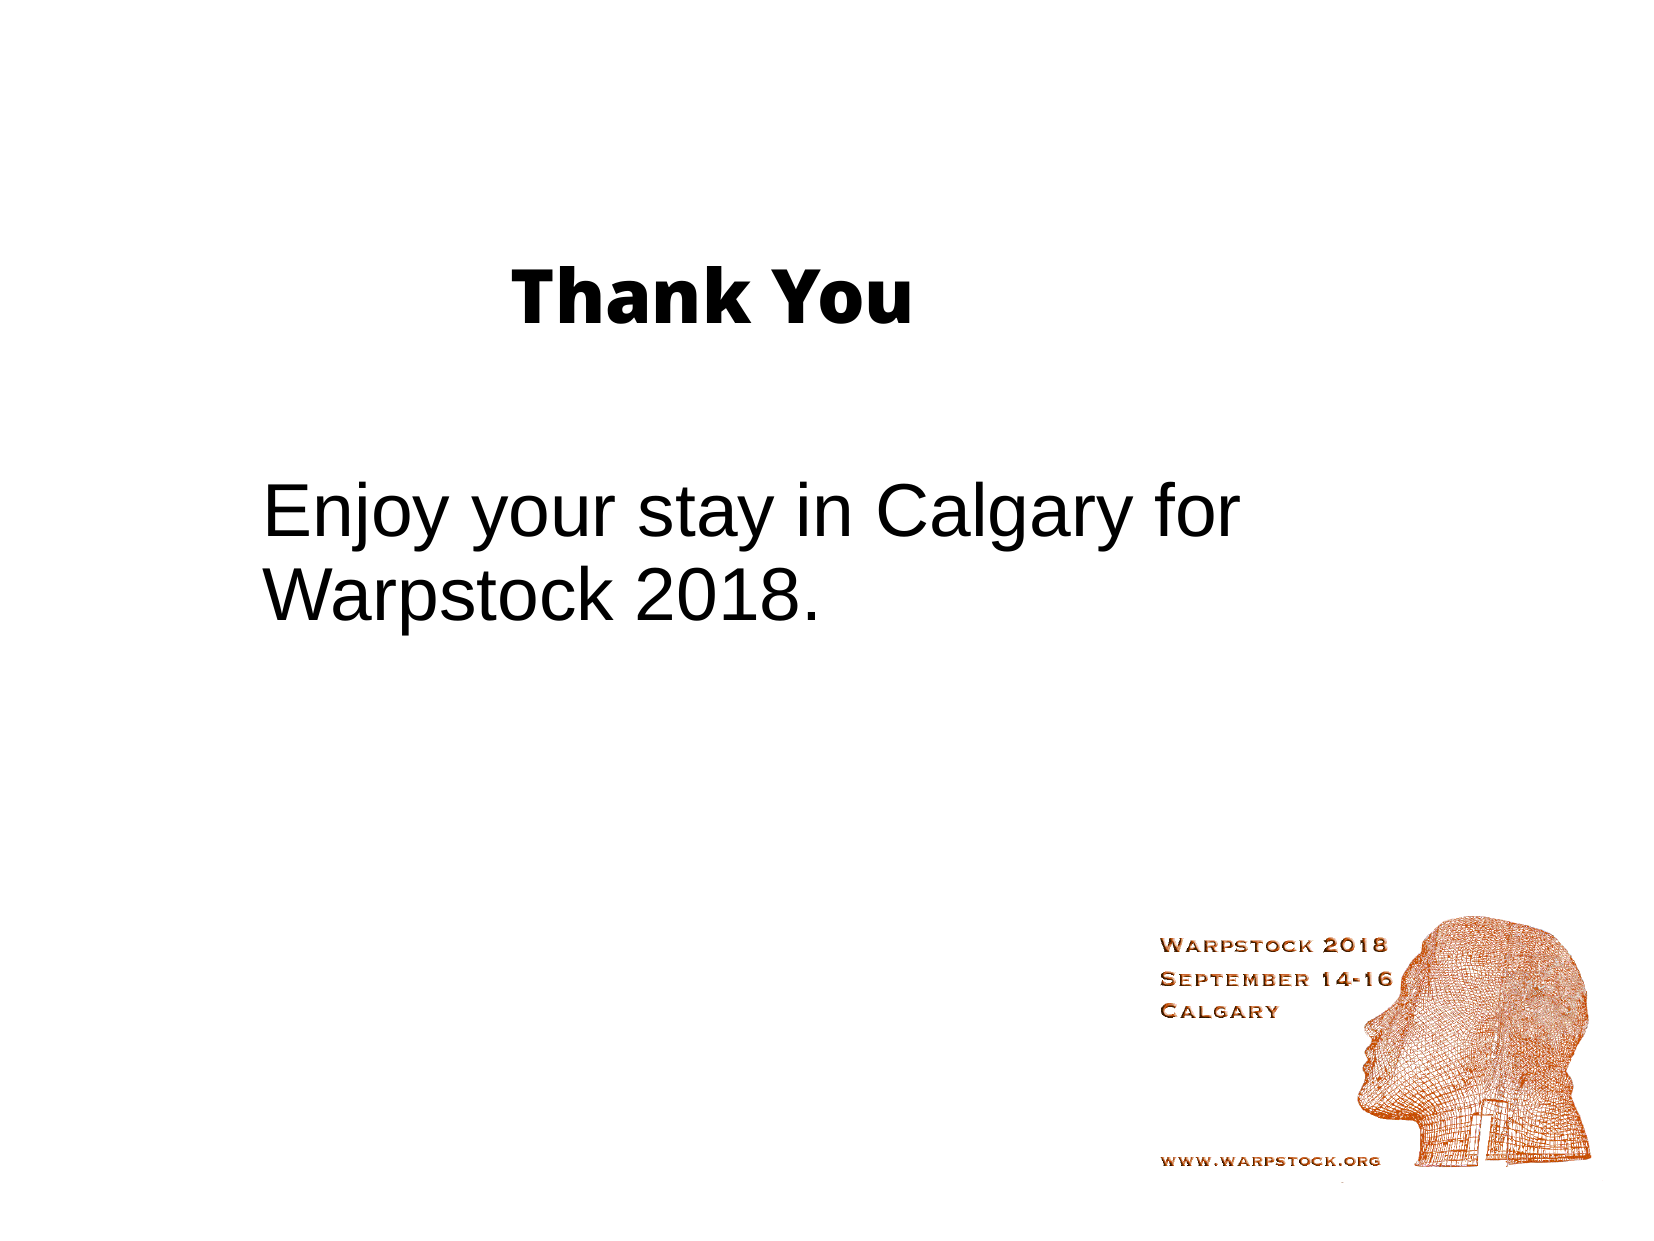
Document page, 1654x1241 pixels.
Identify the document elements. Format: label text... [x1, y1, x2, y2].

text_box Thank You [496, 236, 981, 357]
text_box Enjoy your stay in Calgary for Warpstock 2018. [248, 460, 1347, 644]
picture [1145, 909, 1604, 1183]
